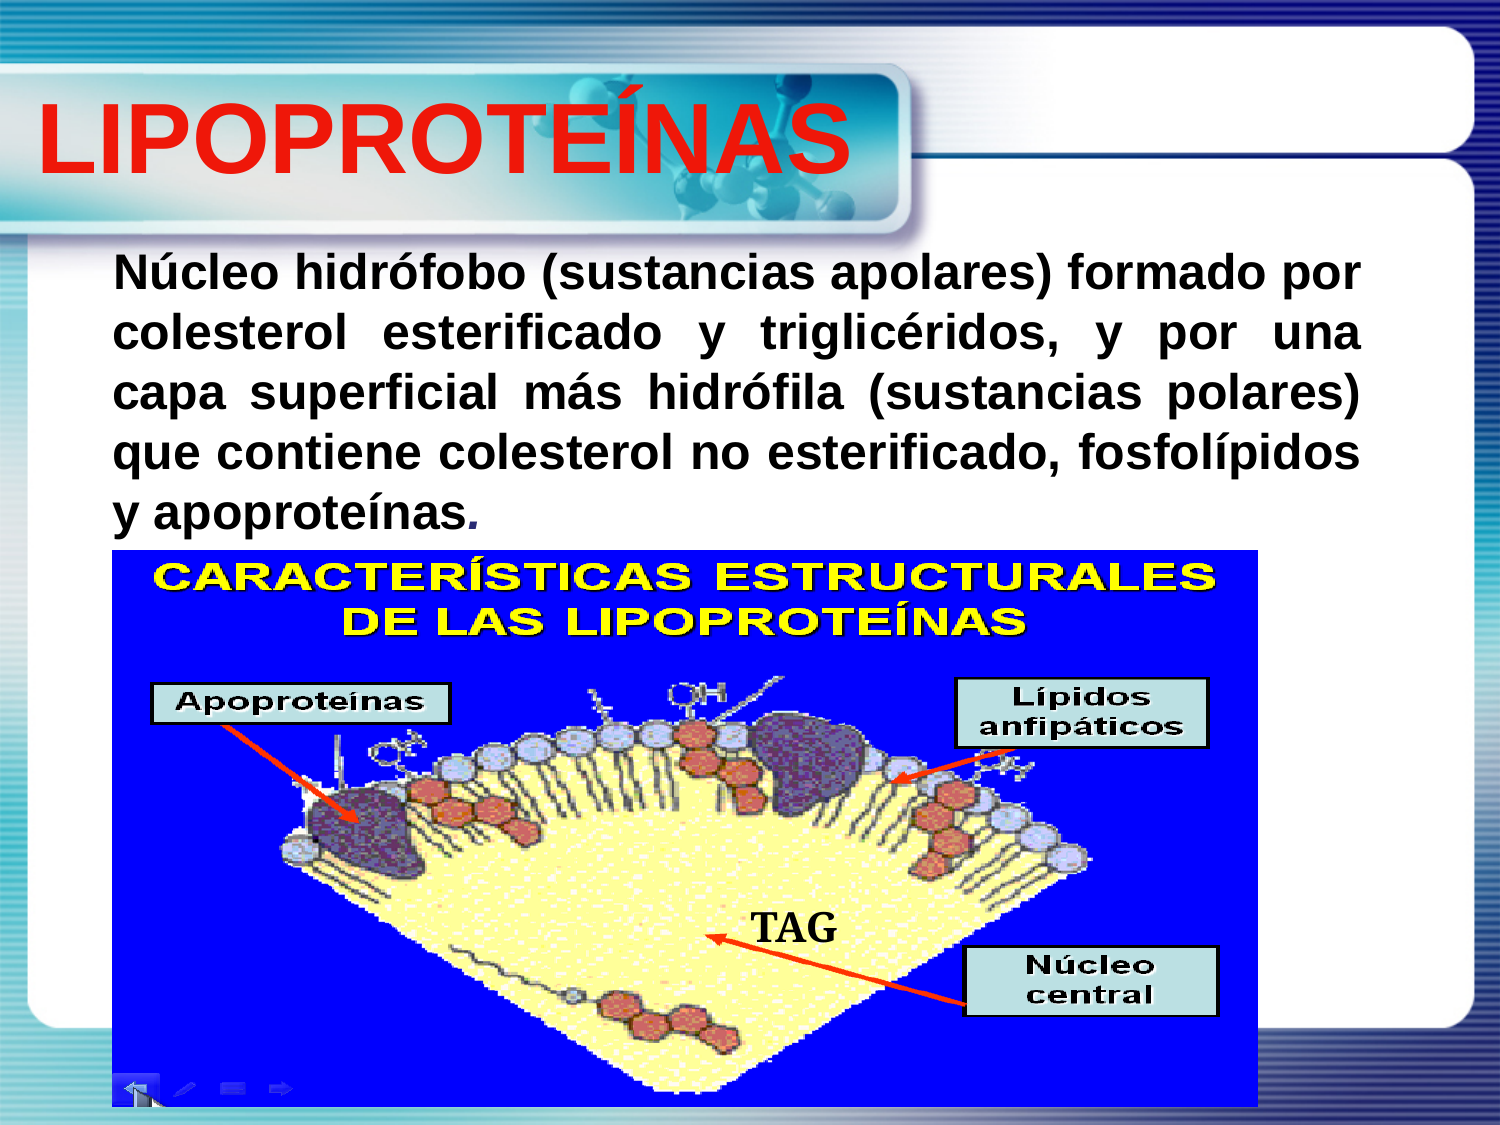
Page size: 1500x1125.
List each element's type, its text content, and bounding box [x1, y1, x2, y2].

text_box LIPOPROTEÍNAS [21, 66, 869, 202]
picture [0, 0, 1500, 1125]
text_box Núcleo hidrófobo (sustancias apolares) formado por colesterol esterificado y triglicéridos, y por una capa superficial más hidrófila (sustancias polares) que contiene colesterol no esterificado, fosfolípidos y apoproteínas. [41, 231, 1378, 632]
text_box TAG [735, 893, 853, 959]
